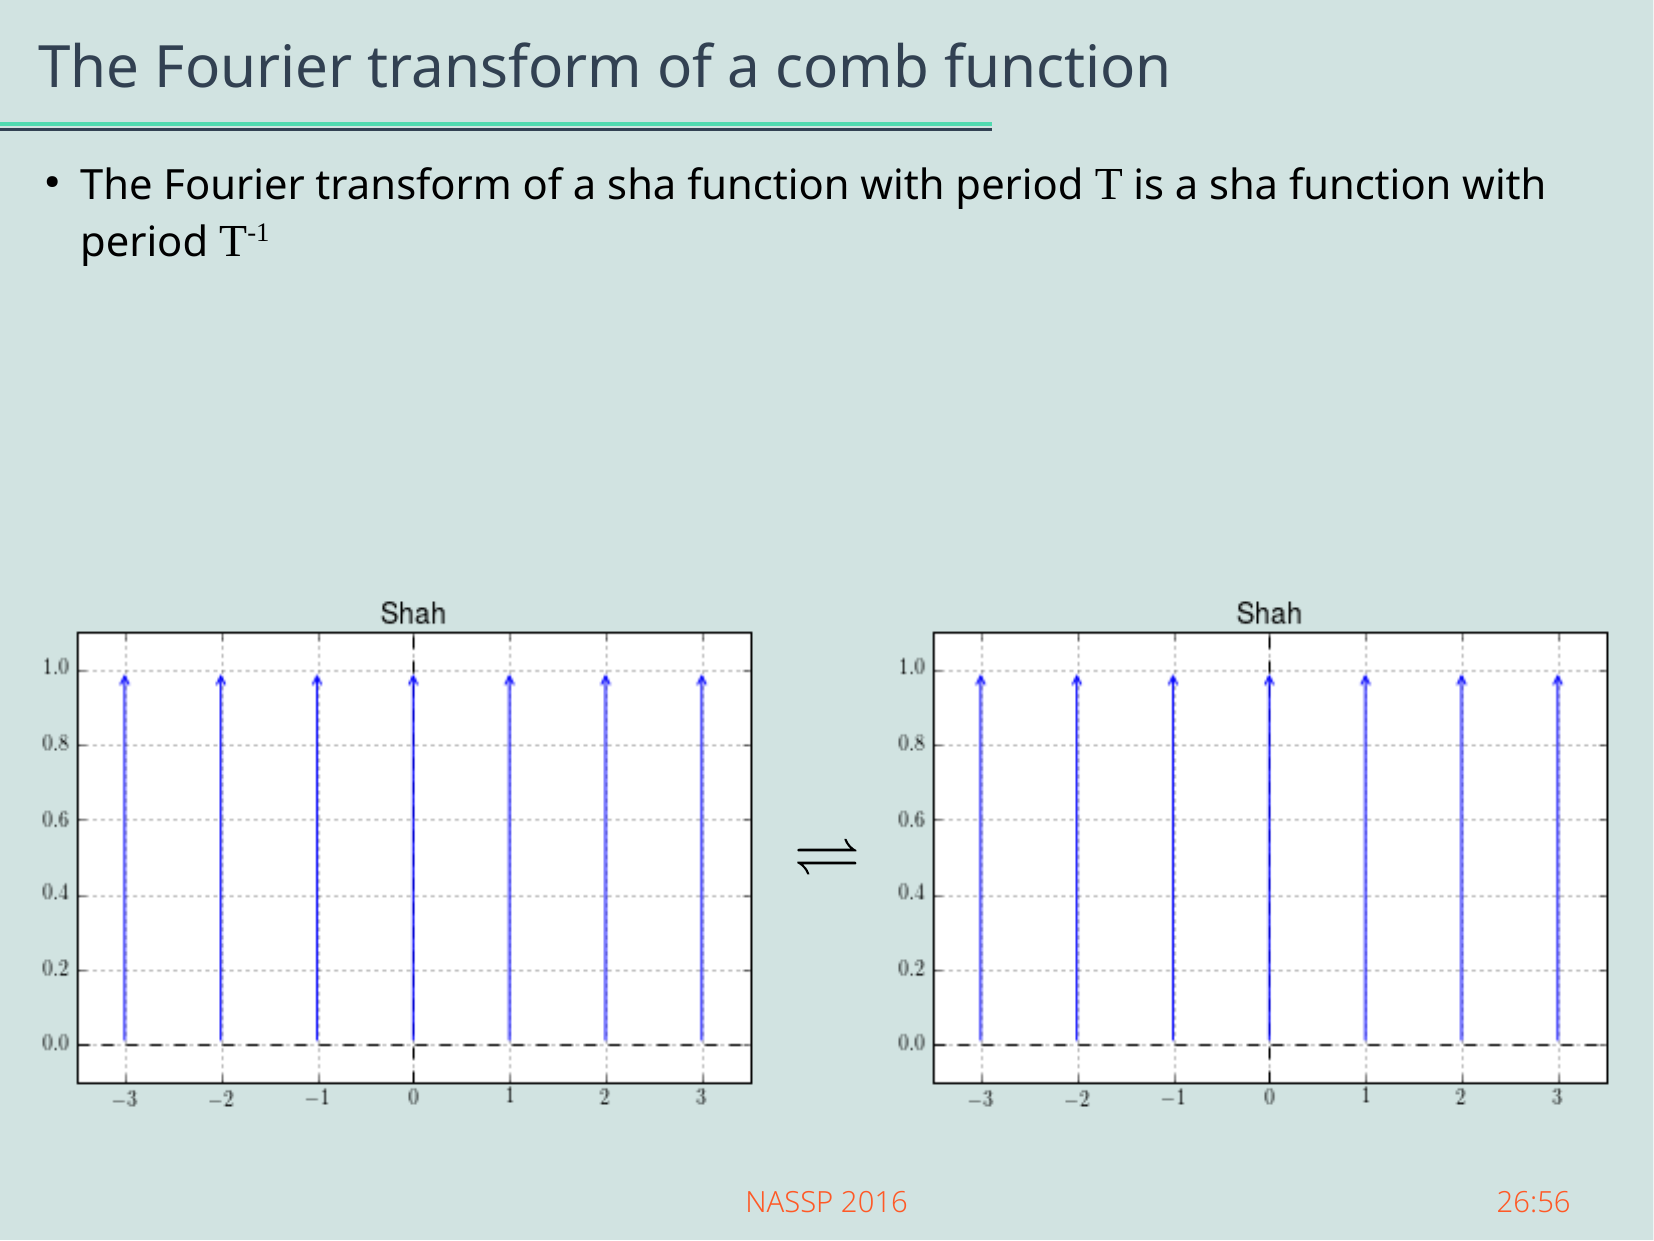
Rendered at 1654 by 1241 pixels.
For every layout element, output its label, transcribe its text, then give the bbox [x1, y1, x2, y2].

picture [29, 590, 763, 1123]
picture [885, 590, 1619, 1123]
text_box The Fourier transform of a sha function with period T is a sha function with period T-1 [30, 147, 1637, 1170]
text_box The Fourier transform of a comb function [23, 17, 1347, 103]
text_box [793, 838, 861, 875]
